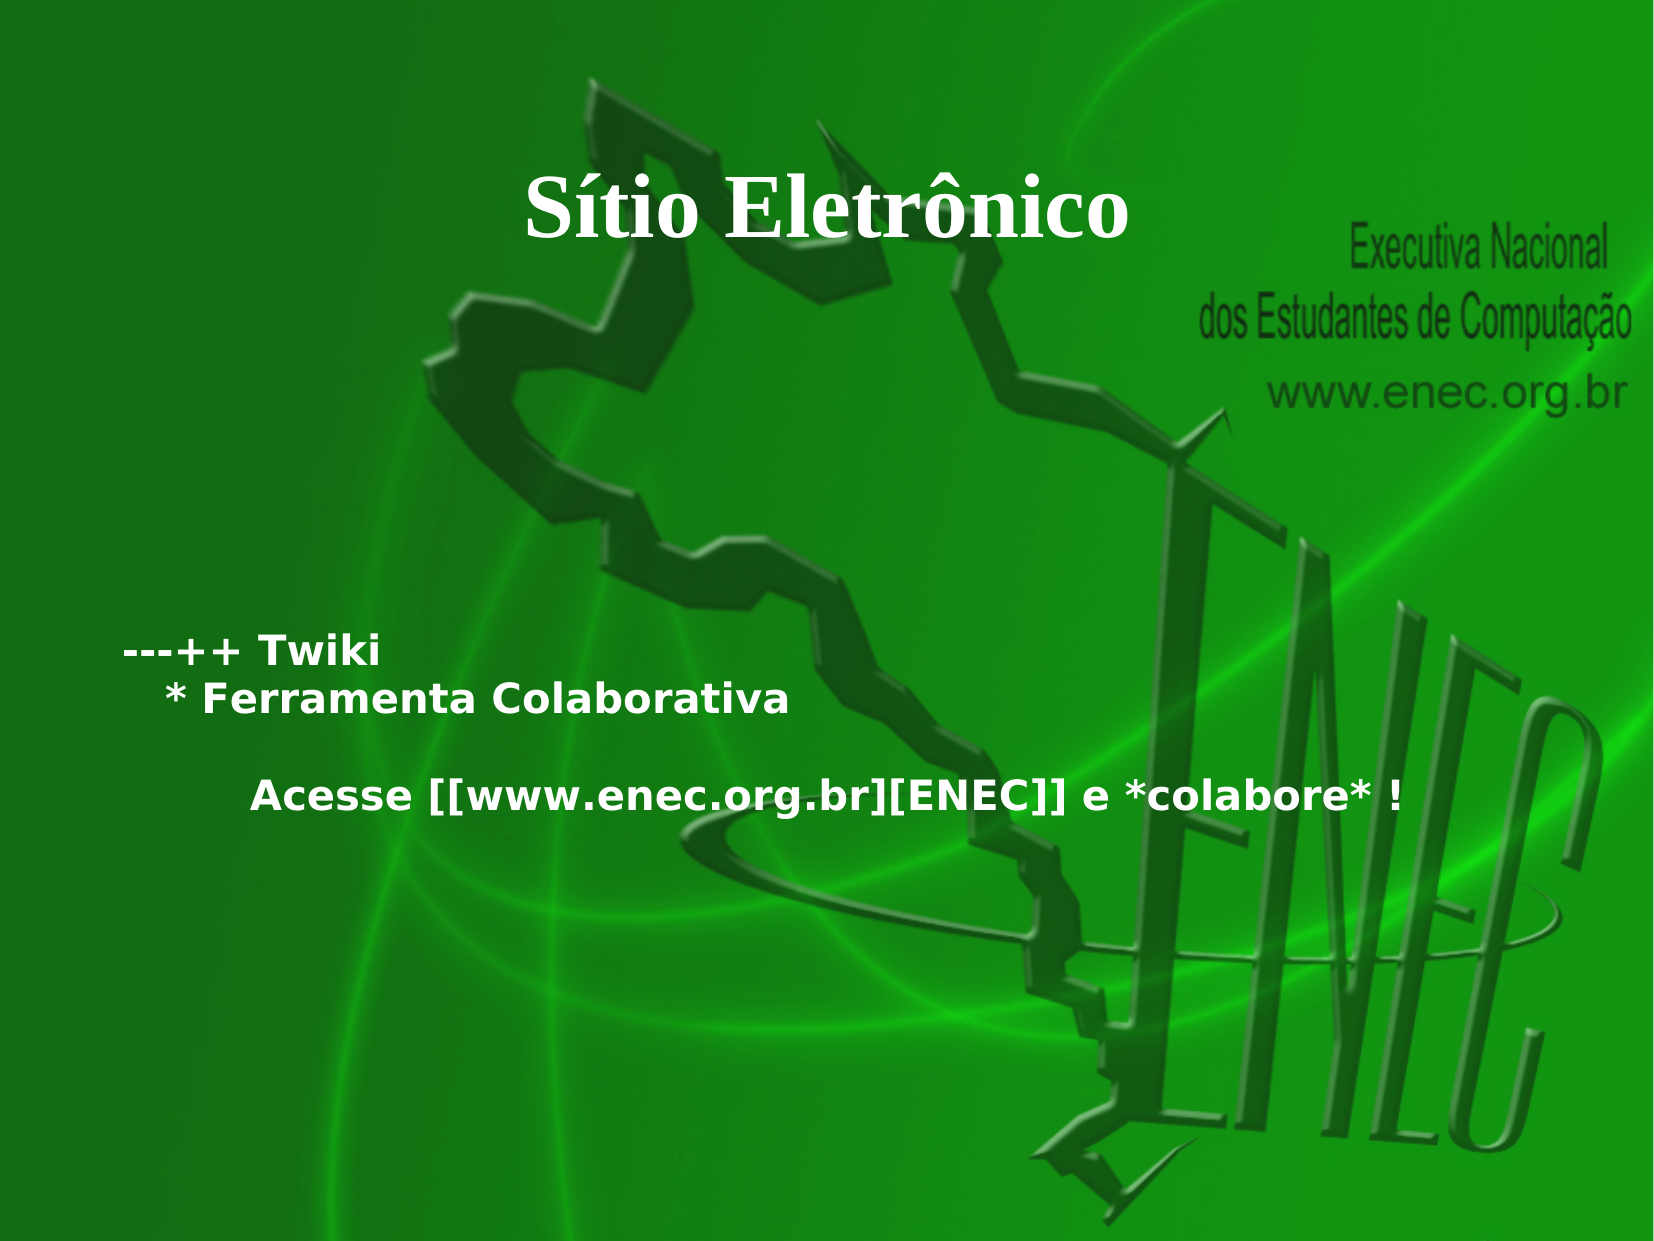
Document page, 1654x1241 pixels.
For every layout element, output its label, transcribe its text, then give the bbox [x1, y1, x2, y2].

text_box ---++ Twiki * Ferramenta Colaborativa Acesse [[www.enec.org.br][ENEC]] e *colabore* ! [121, 345, 1534, 1127]
picture [0, 0, 1654, 1241]
title Sítio Eletrônico [121, 103, 1534, 311]
